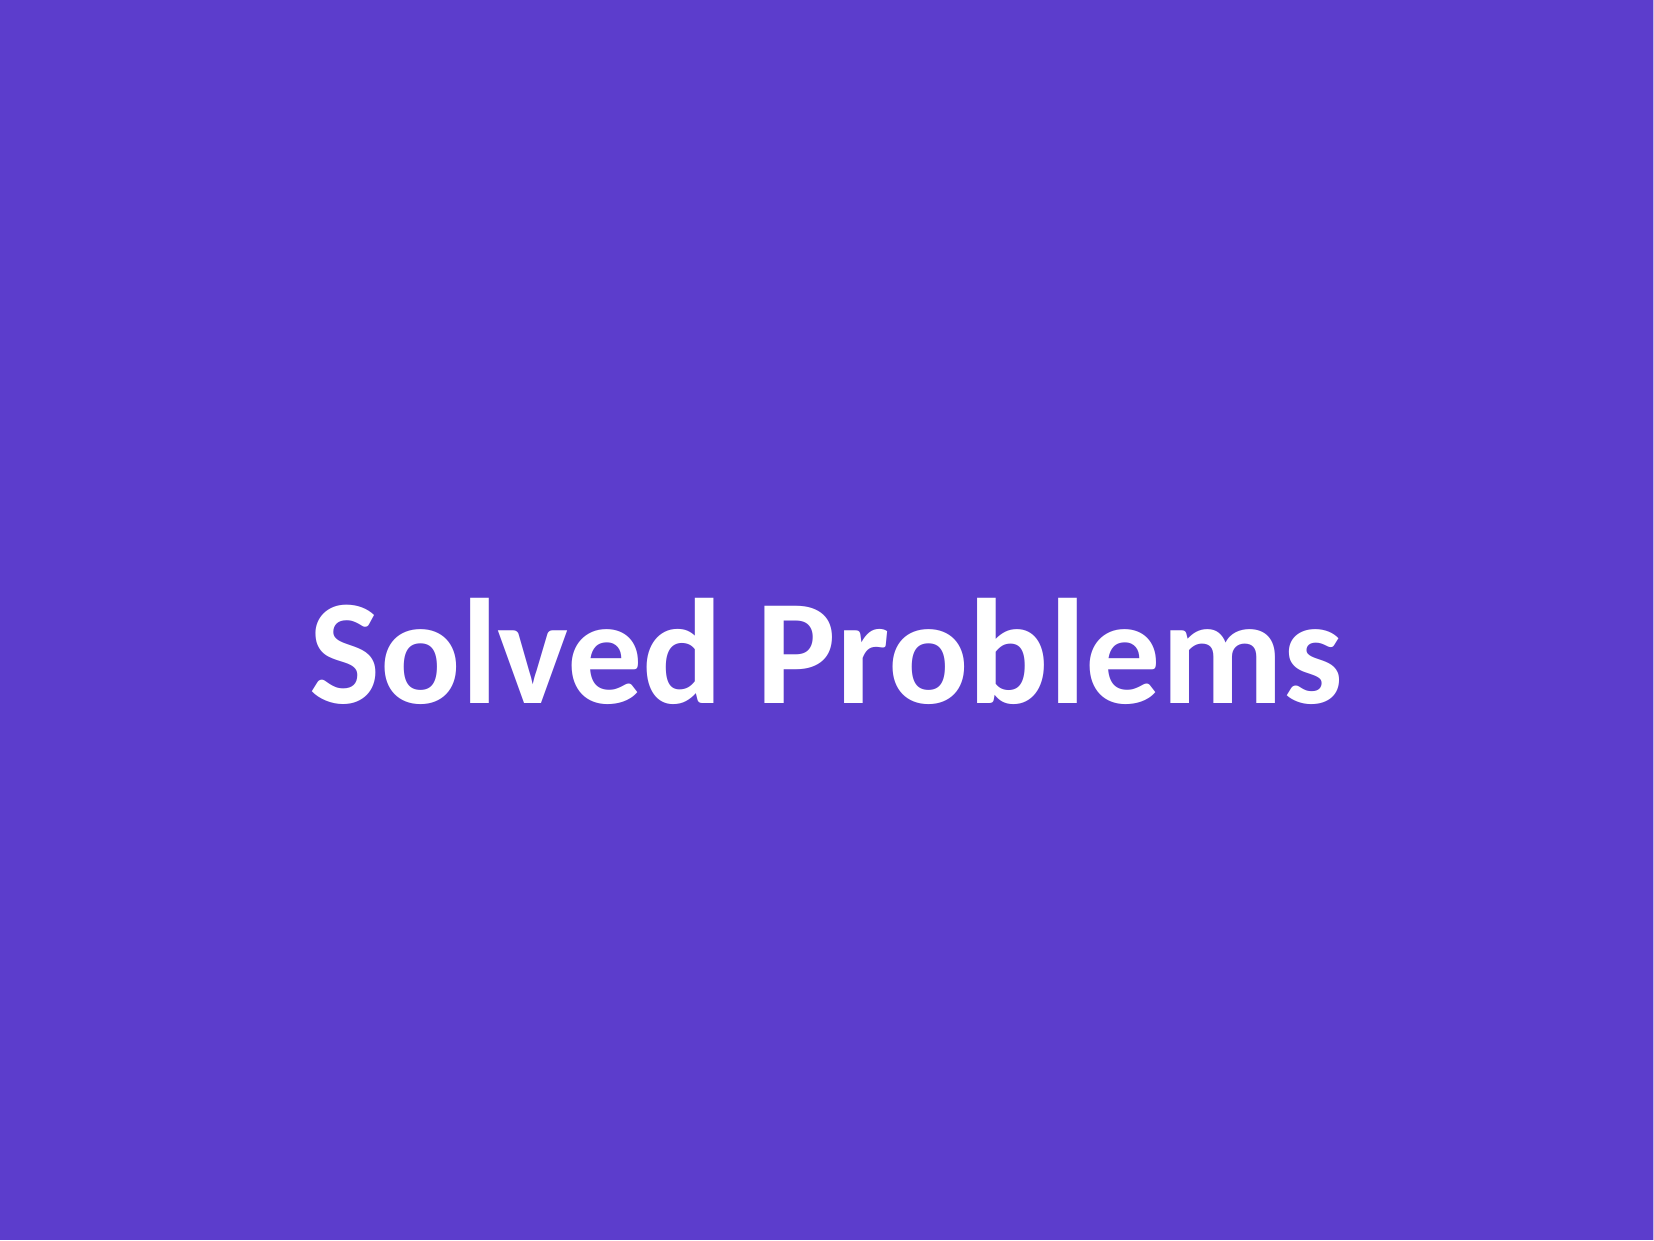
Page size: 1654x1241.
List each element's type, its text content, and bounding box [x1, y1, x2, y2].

title Solved Problems [141, 484, 1512, 810]
